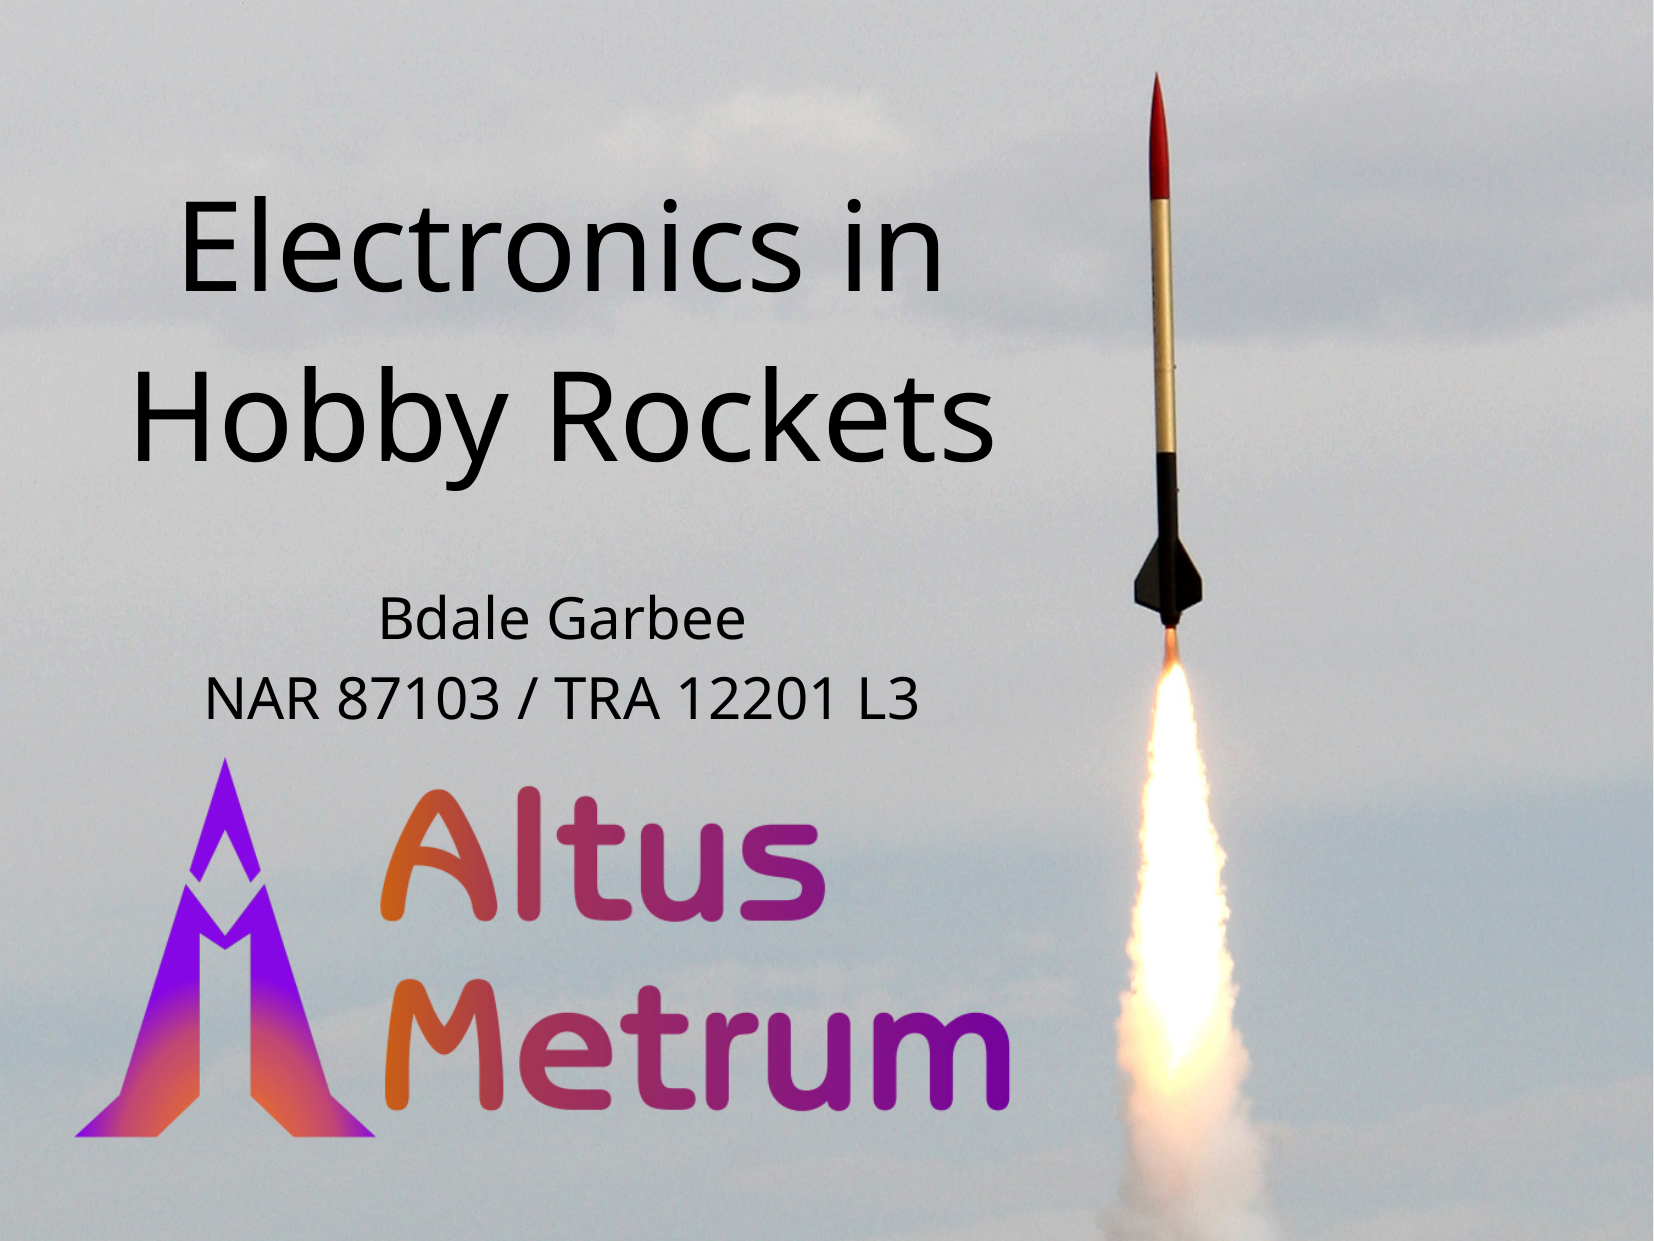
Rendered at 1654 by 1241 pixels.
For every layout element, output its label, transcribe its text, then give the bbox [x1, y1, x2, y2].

text_box Electronics in Hobby Rockets Bdale Garbee NAR 87103 / TRA 12201 L3 [74, 150, 1051, 591]
picture [0, 0, 1654, 1241]
